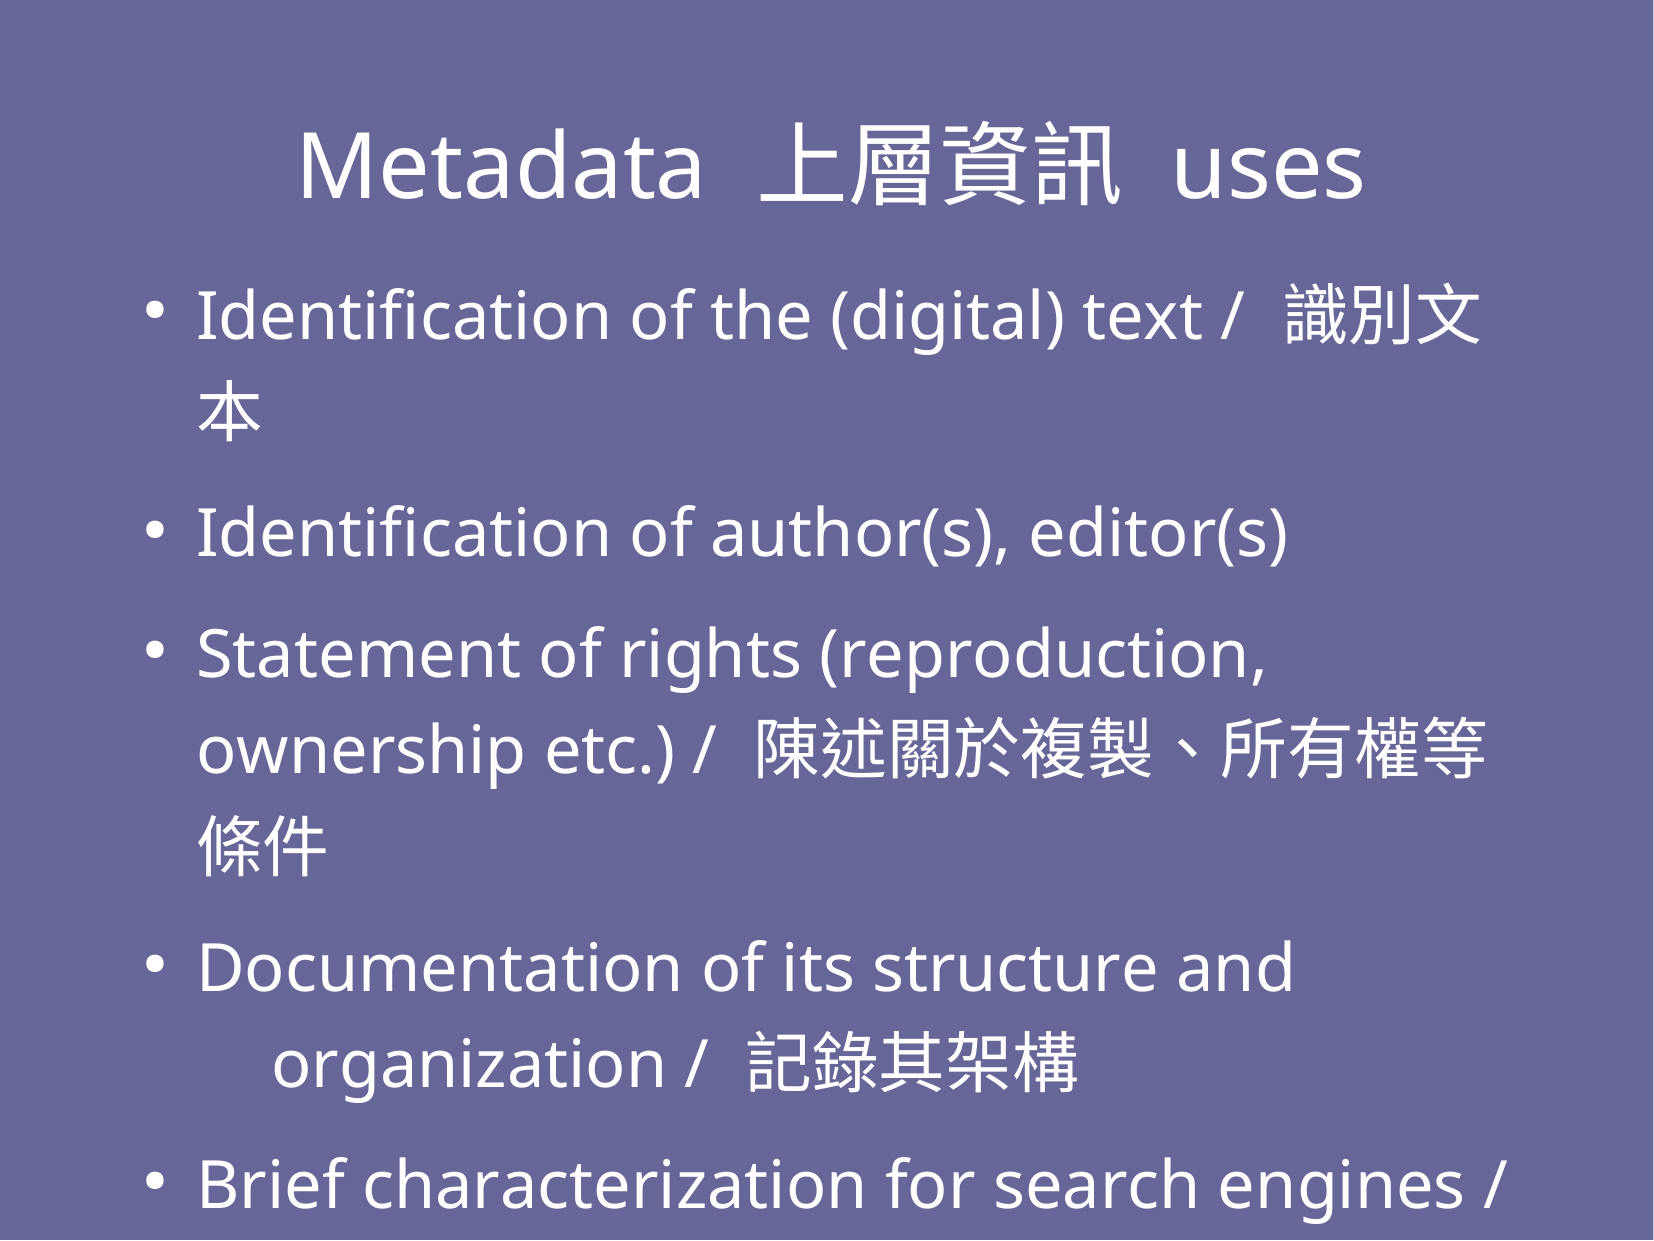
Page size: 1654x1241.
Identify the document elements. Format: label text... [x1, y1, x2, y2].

list Identification of the (digital) text / 識別文本 Identification of author(s), editor(s) Statement of rights (reproduction, ownership etc.) / 陳述關於複製、所有權等條件 Documentation of its structure and organization / 記錄其架構 Brief characterization for search engines / 為 搜尋工具提供關鍵詞等 [125, 262, 1538, 1095]
title Metadata 上層資訊 uses [125, 55, 1538, 262]
